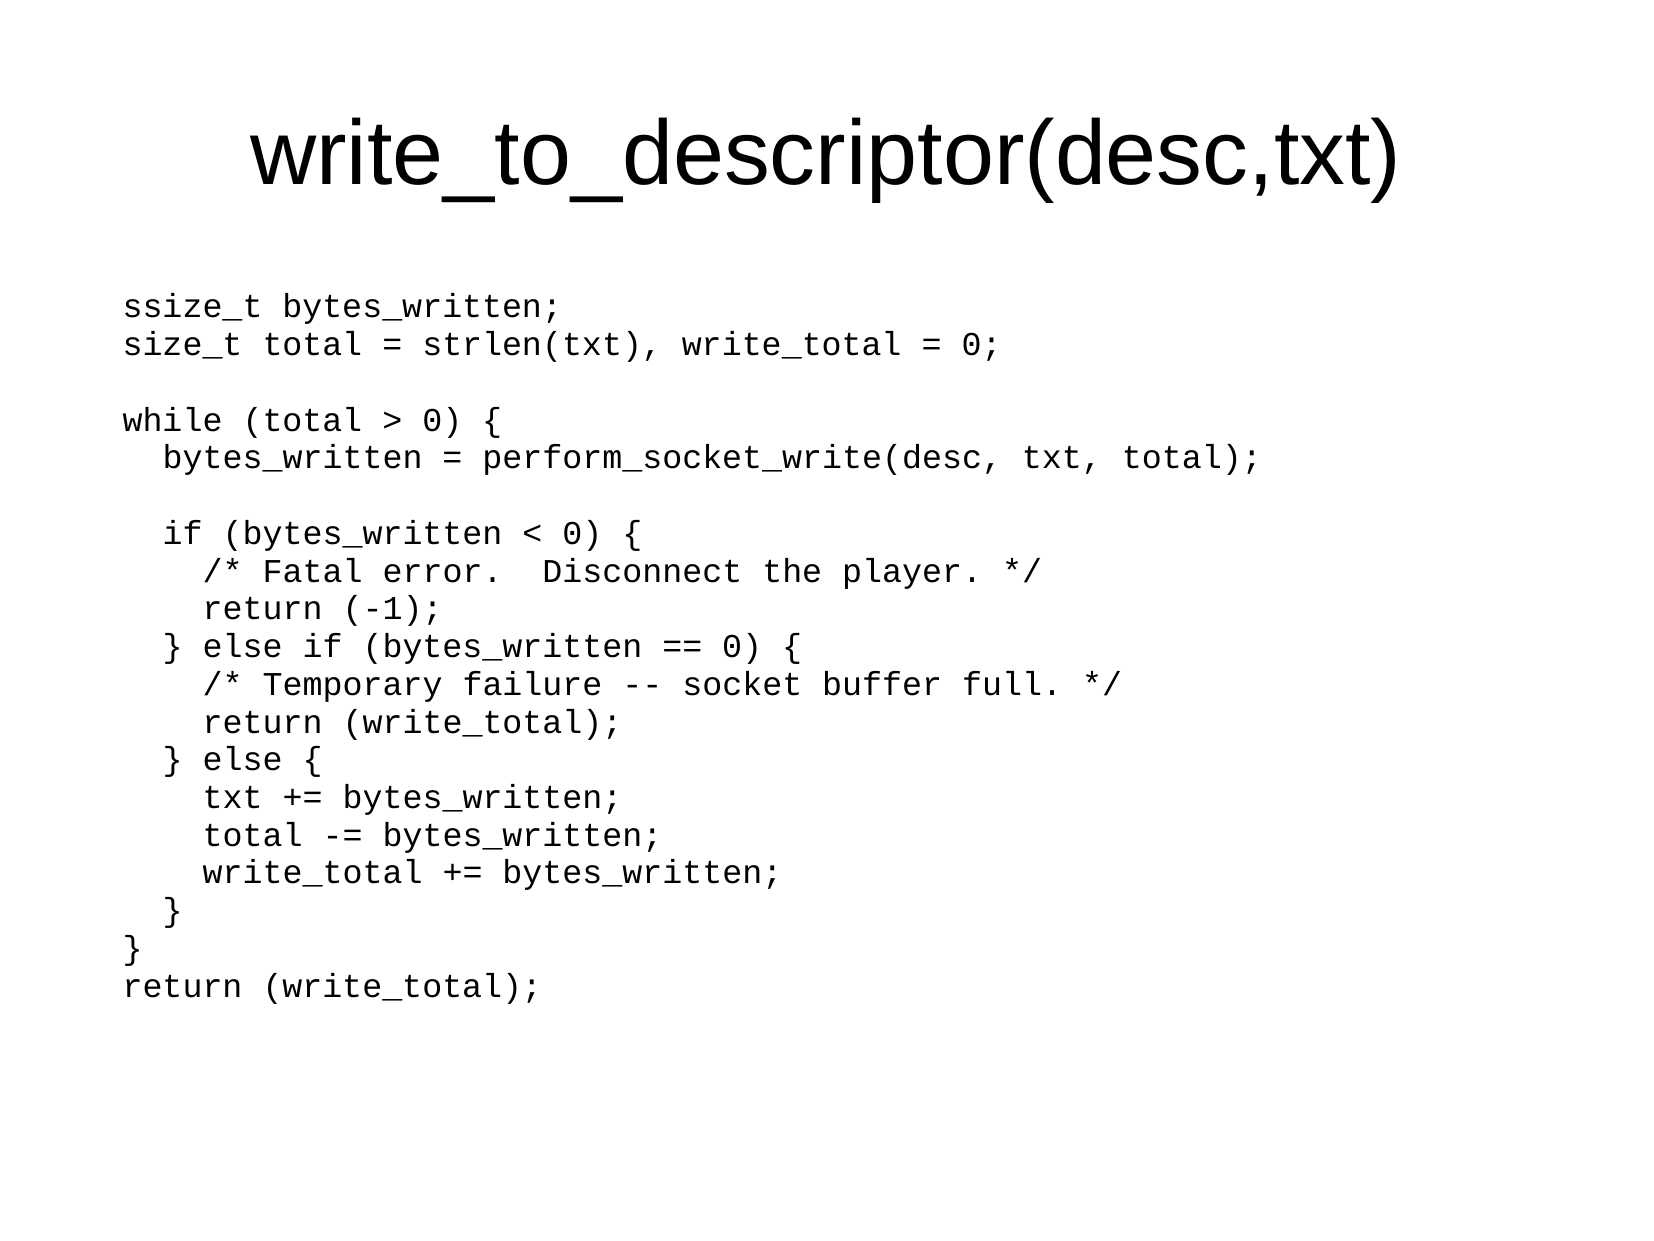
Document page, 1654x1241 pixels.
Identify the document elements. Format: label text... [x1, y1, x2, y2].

title write_to_descriptor(desc,txt) [82, 56, 1571, 250]
list ssize_t bytes_written; size_t total = strlen(txt), write_total = 0; while (total > 0) { bytes_written = perform_socket_write(desc, txt, total); if (bytes_written < 0) { /* Fatal error. Disconnect the player. */ return (-1); } else if (bytes_written == 0) { /* Temporary failure -- socket buffer full. */ return (write_total); } else { txt += bytes_written; total -= bytes_written; write_total += bytes_written; } } return (write_total); [82, 290, 1571, 1094]
